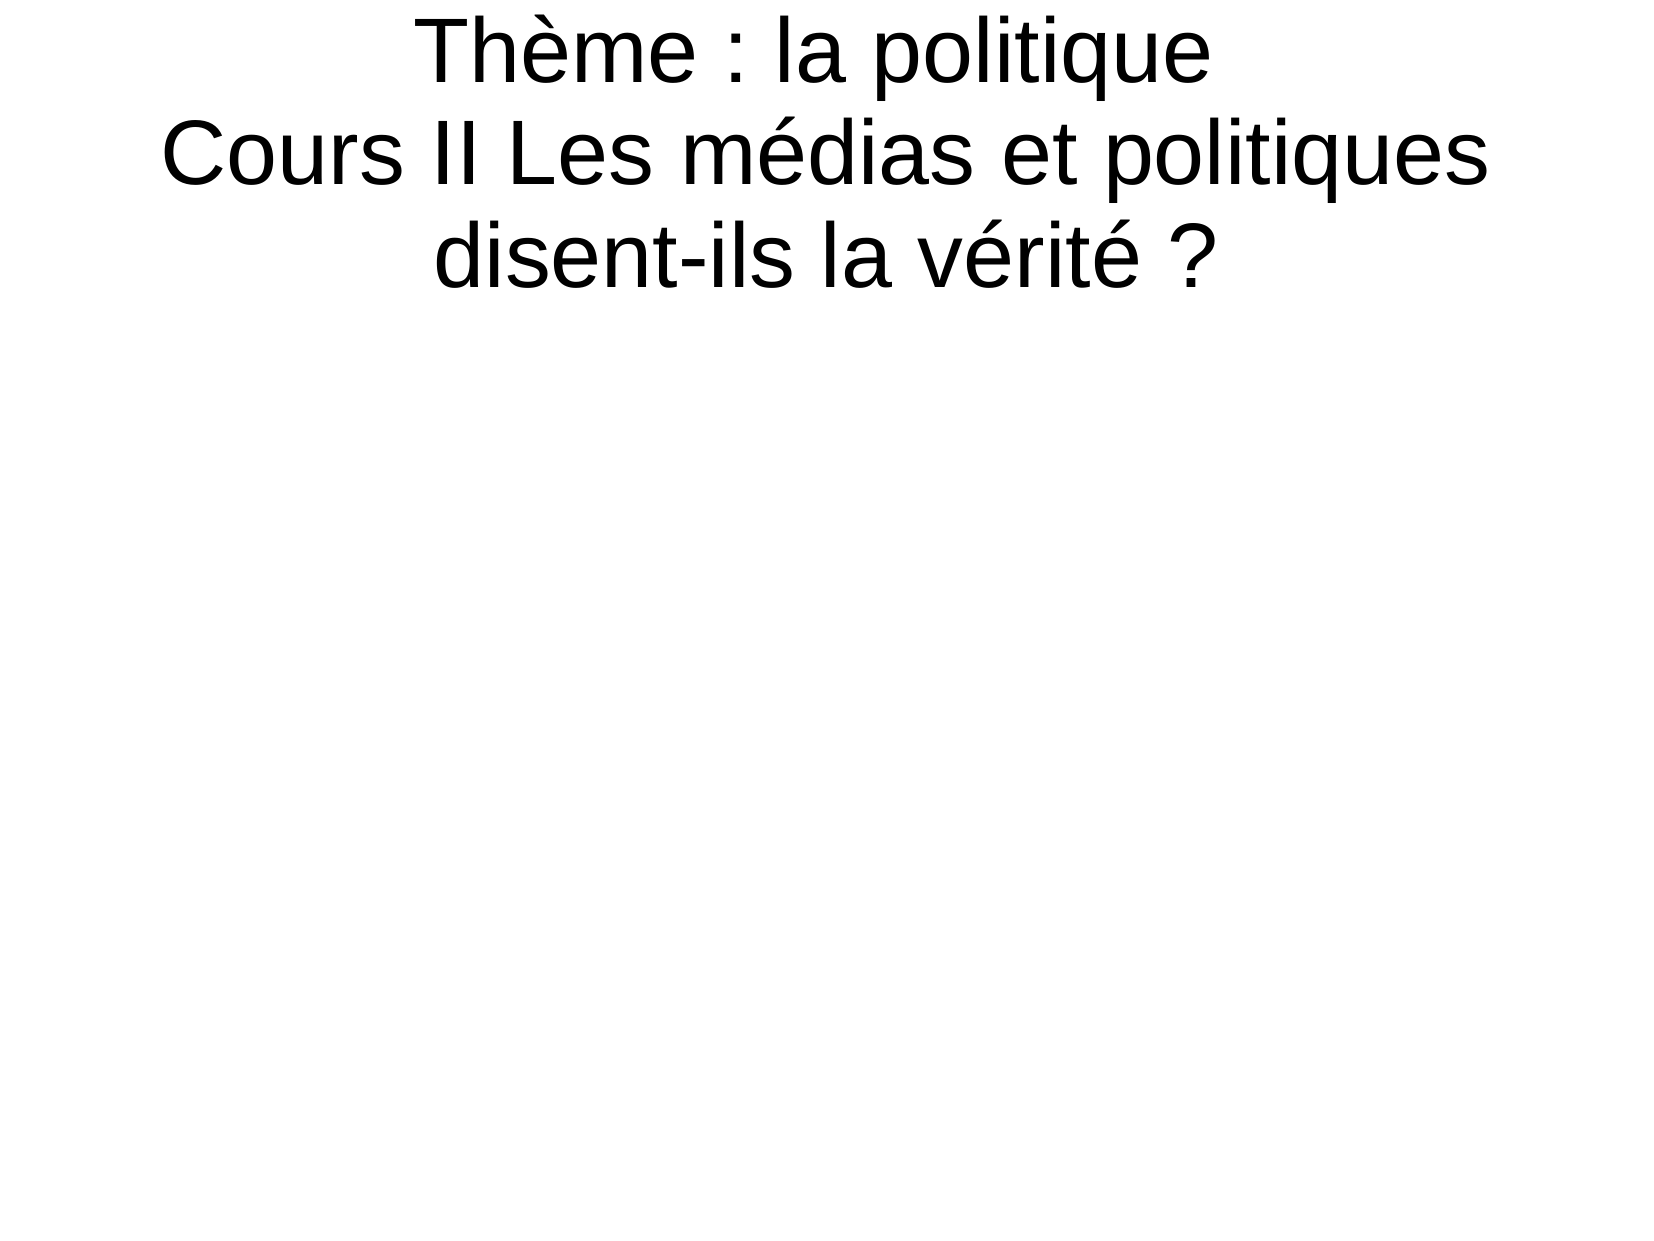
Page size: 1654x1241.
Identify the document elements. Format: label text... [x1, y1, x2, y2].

title Thème : la politique Cours II Les médias et politiques disent-ils la vérité ? [82, 0, 1571, 307]
